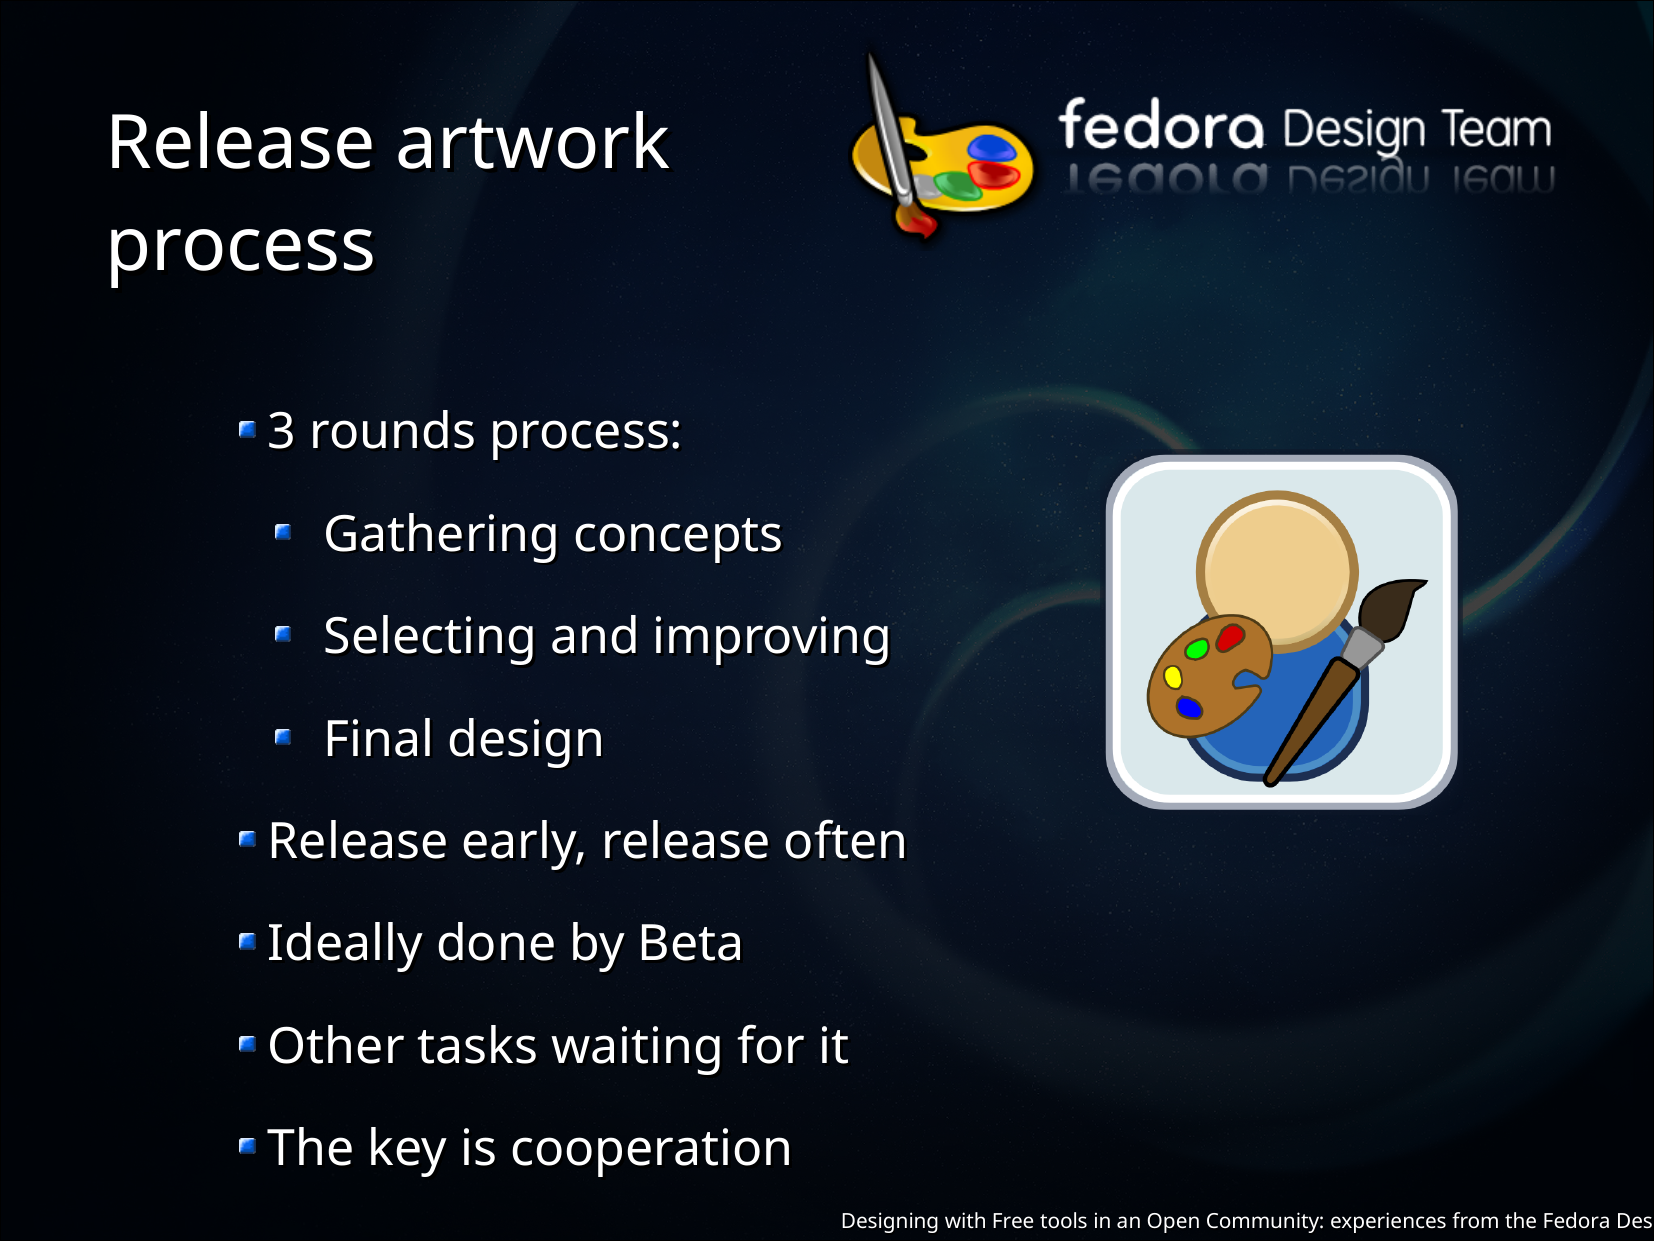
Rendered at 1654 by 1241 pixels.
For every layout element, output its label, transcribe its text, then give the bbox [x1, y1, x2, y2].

picture [239, 1138, 256, 1154]
text_box [0, 0, 1654, 1241]
text_box Designing with Free tools in an Open Community: experiences from the Fedora Design Team [826, 1199, 1651, 1238]
picture [848, 37, 1566, 251]
text_box 3 rounds process: Gathering concepts Selecting and improving Final design Release early, release often Ideally done by Beta Other tasks waiting for it The key is cooperation [225, 353, 861, 1013]
picture [239, 1036, 256, 1052]
picture [1100, 449, 1463, 815]
text_box Release artwork process [90, 80, 656, 264]
